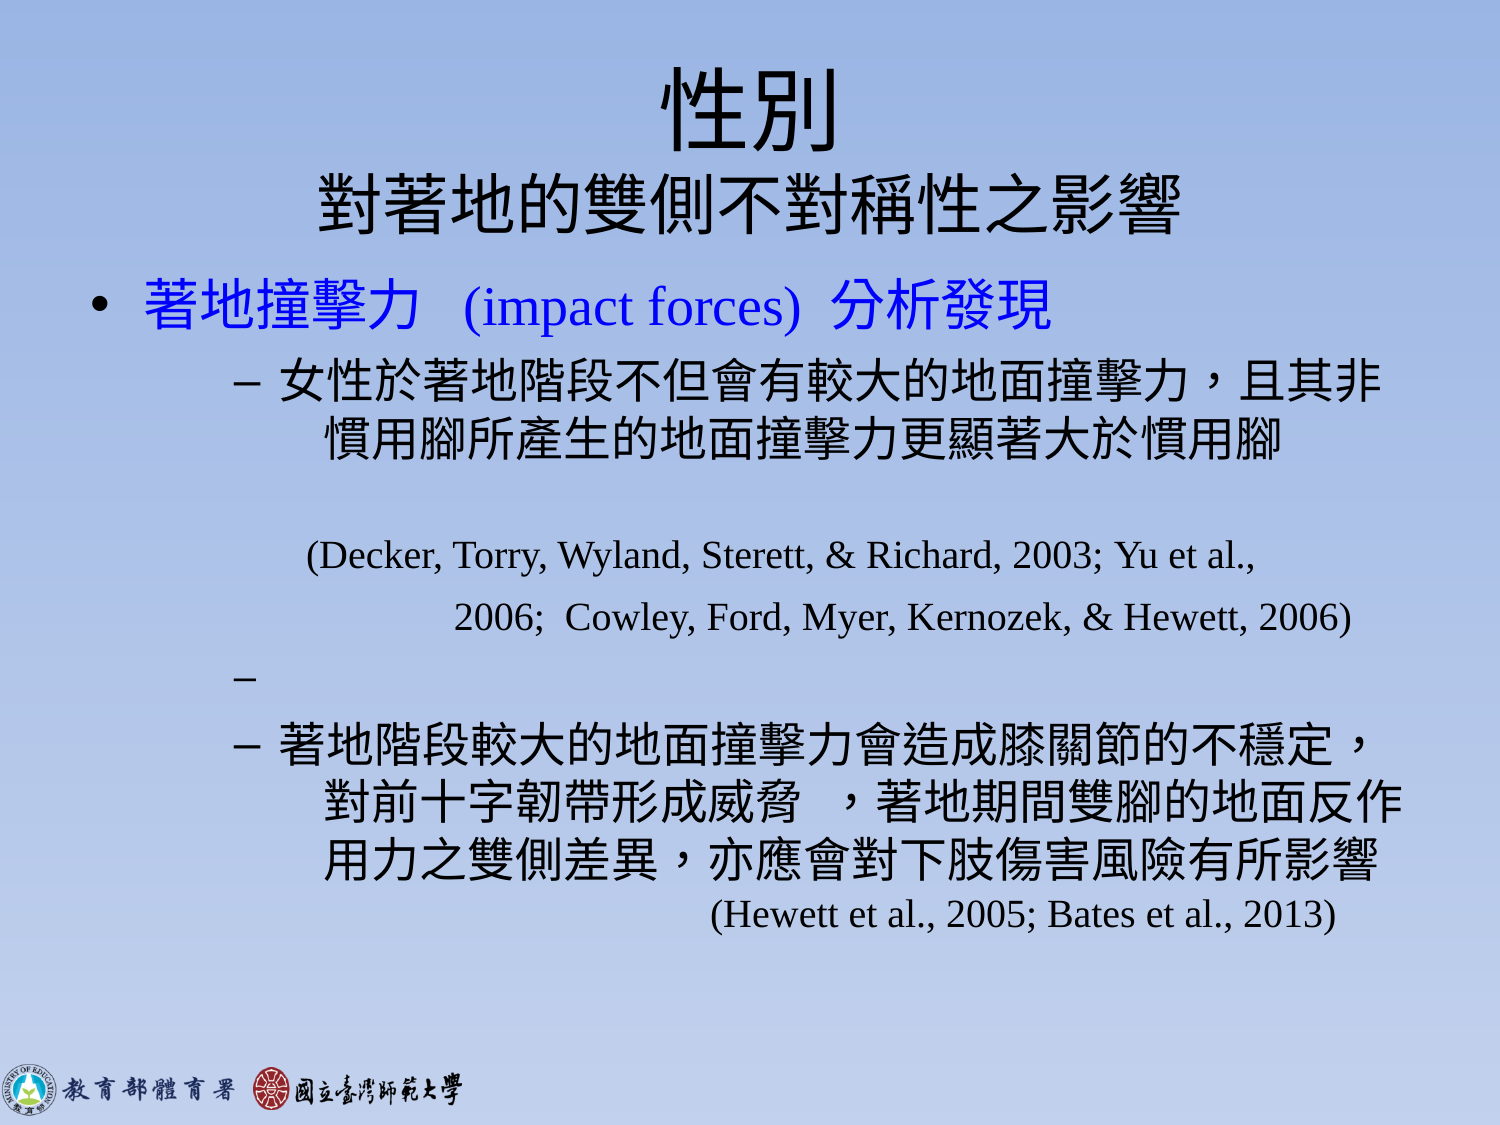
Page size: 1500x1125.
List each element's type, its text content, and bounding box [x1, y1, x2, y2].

list 著地撞擊力 (impact forces) 分析發現 女性於著地階段不但會有較大的地面撞擊力，且其非慣用腳所產生的地面撞擊力更顯著大於慣用腳 (Decker, Torry, Wyland, Sterett, & Richard, 2003; Yu et al., 2006; Cowley, Ford, Myer, Kernozek, & Hewett, 2006) 著地階段較大的地面撞擊力會造成膝關節的不穩定，對前十字韌帶形成威脅 ，著地期間雙腳的地面反作用力之雙側差異，亦應會對下肢傷害風險有所影響 (Hewett et al., 2005; Bates et al., 2013) [75, 262, 1426, 1005]
title 性別 對著地的雙側不對稱性之影響 [75, 45, 1426, 233]
